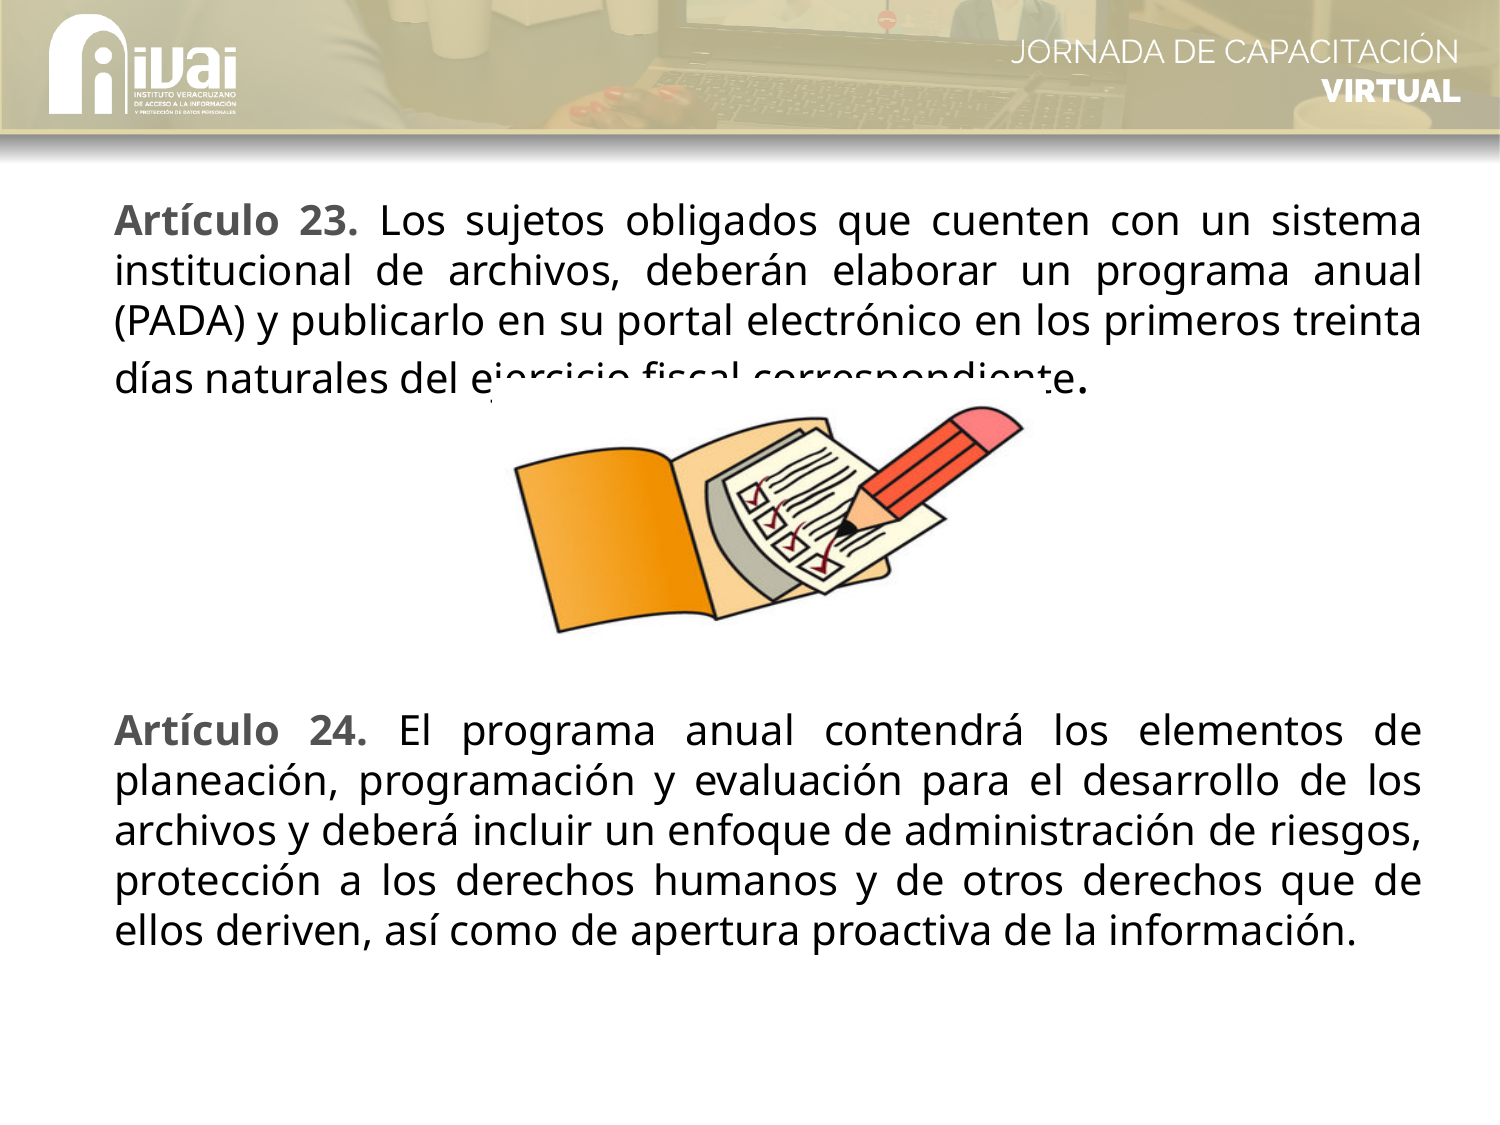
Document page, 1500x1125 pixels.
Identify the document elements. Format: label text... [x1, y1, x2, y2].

picture [492, 378, 1046, 662]
text_box Artículo 23. Los sujetos obligados que cuenten con un sistema institucional de archivos, deberán elaborar un programa anual (PADA) y publicarlo en su portal electrónico en los primeros treinta días naturales del ejercicio fiscal correspondiente. Artículo 24. El programa anual contendrá los elementos de planeación, programación y evaluación para el desarrollo de los archivos y deberá incluir un enfoque de administración de riesgos, protección a los derechos humanos y de otros derechos que de ellos deriven, así como de apertura proactiva de la información. [99, 186, 1439, 961]
